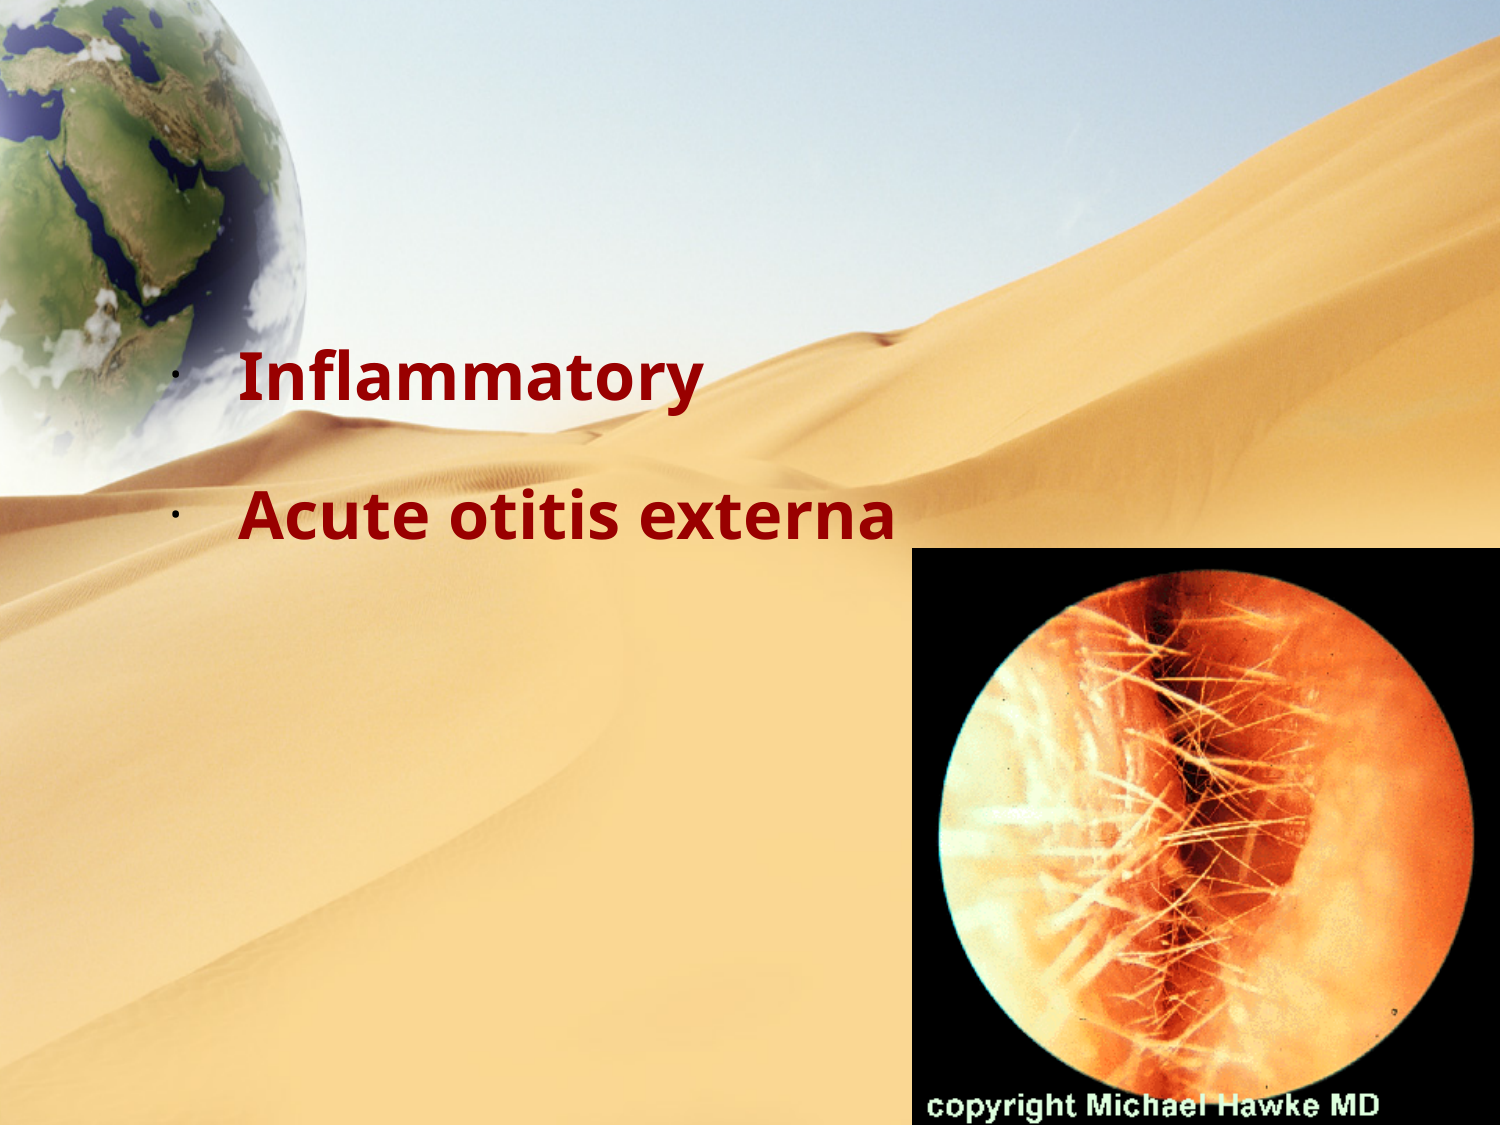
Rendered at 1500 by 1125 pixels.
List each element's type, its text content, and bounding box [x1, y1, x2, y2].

text_box Inflammatory Acute otitis externa [155, 312, 1356, 1038]
picture [0, 0, 1500, 1125]
picture [914, 549, 1500, 1125]
